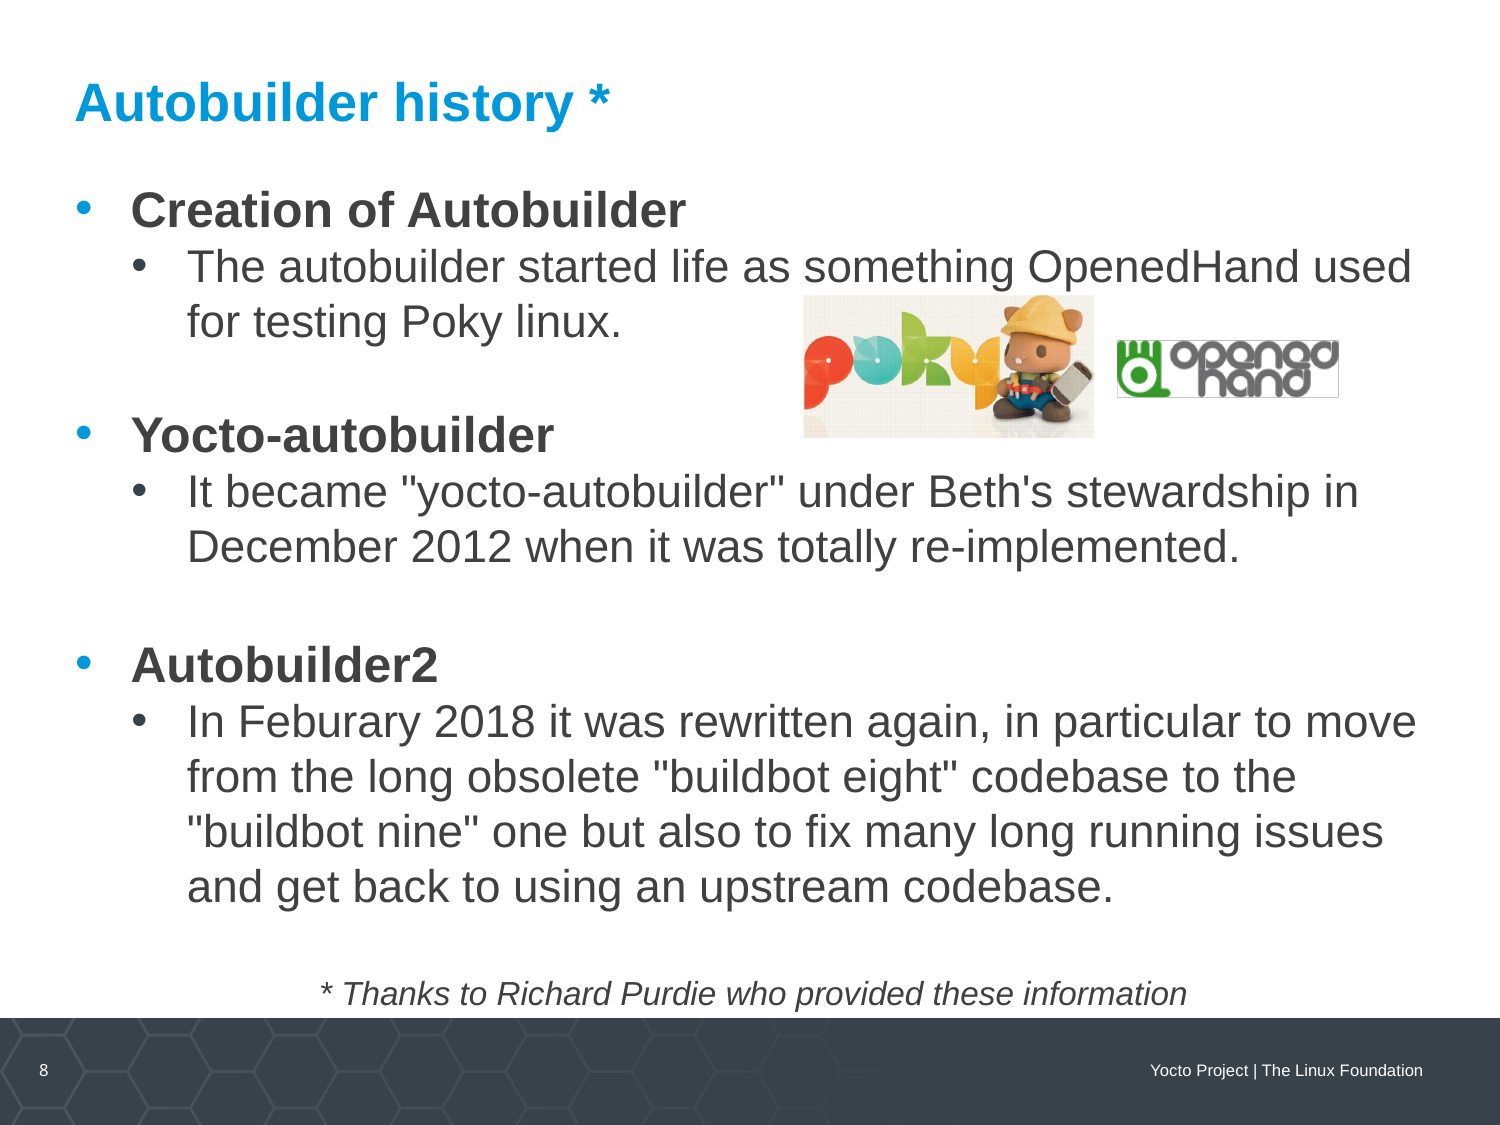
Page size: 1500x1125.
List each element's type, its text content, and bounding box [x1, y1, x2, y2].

picture [0, 0, 1500, 1125]
text_box Autobuilder history * [74, 67, 1424, 177]
text_box Creation of Autobuilder The autobuilder started life as something OpenedHand used for testing Poky linux. Yocto-autobuilder It became "yocto-autobuilder" under Beth's stewardship in December 2012 when it was totally re-implemented. Autobuilder2 In Feburary 2018 it was rewritten again, in particular to move from the long obsolete "buildbot eight" codebase to the "buildbot nine" one but also to fix many long running issues and get back to using an upstream codebase. [74, 177, 1424, 839]
text_box * Thanks to Richard Purdie who provided these information [82, 968, 1426, 1021]
